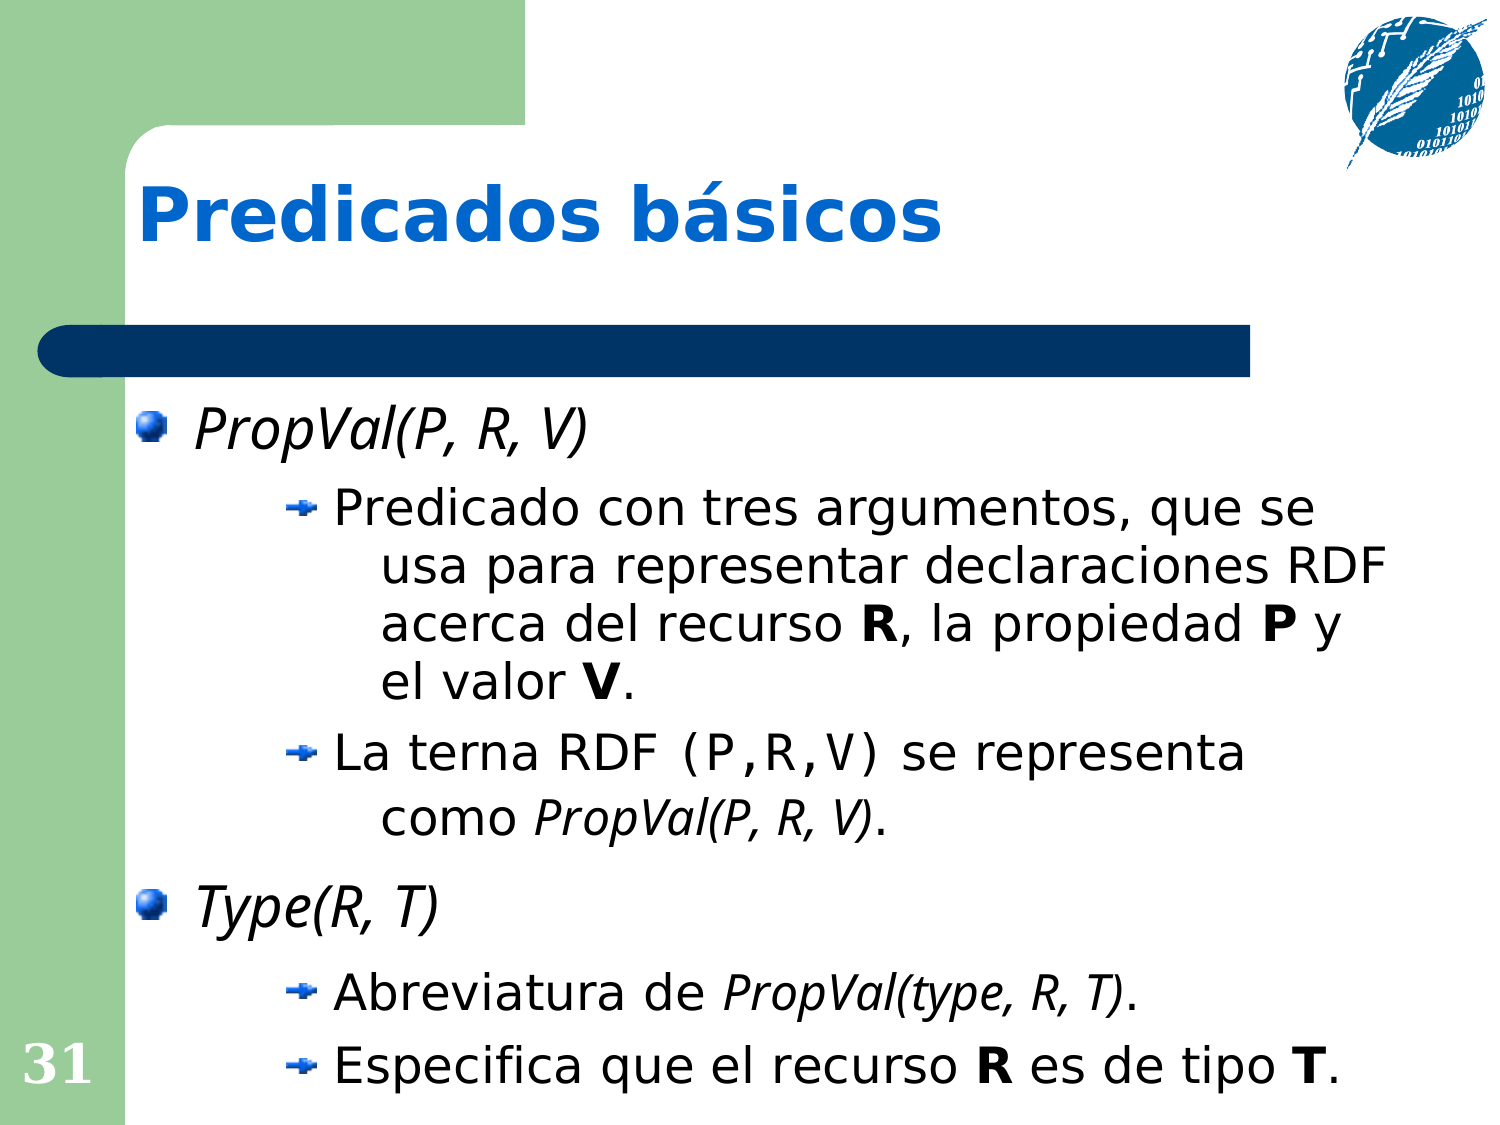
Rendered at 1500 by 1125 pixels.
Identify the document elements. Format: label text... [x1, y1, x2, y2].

picture [1416, 140, 1425, 149]
picture [1341, 15, 1487, 172]
title Predicados básicos [136, 136, 1413, 301]
picture [1427, 138, 1431, 148]
picture [1433, 139, 1440, 147]
list PropVal(P, R, V) Predicado con tres argumentos, que se usa para representar declaraciones RDF acerca del recurso R, la propiedad P y el valor V. La terna RDF (P,R,V) se representa como PropVal(P, R, V). Type(R, T) Abreviatura de PropVal(type, R, T). Especifica que el recurso R es de tipo T. [136, 386, 1399, 1112]
picture [1436, 127, 1450, 136]
